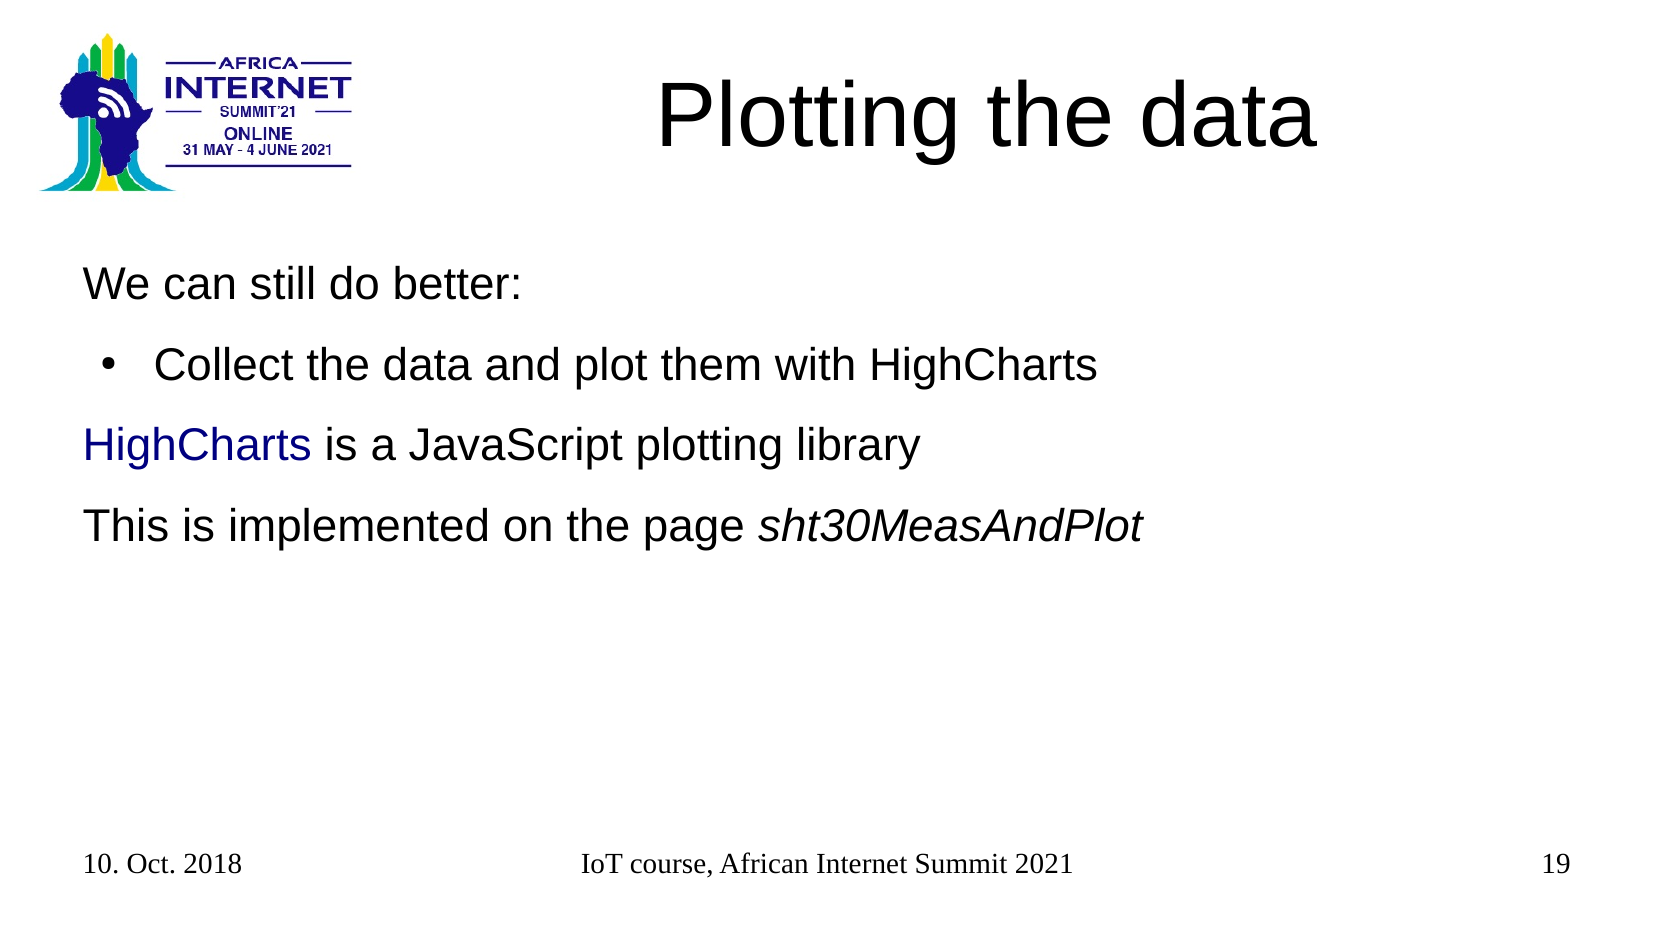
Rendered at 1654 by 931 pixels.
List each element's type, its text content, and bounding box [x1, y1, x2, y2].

picture [9, 11, 384, 207]
list We can still do better: Collect the data and plot them with HighCharts HighCharts is a JavaScript plotting library This is implemented on the page sht30MeasAndPlot [82, 257, 1571, 798]
title Plotting the data [403, 37, 1571, 193]
